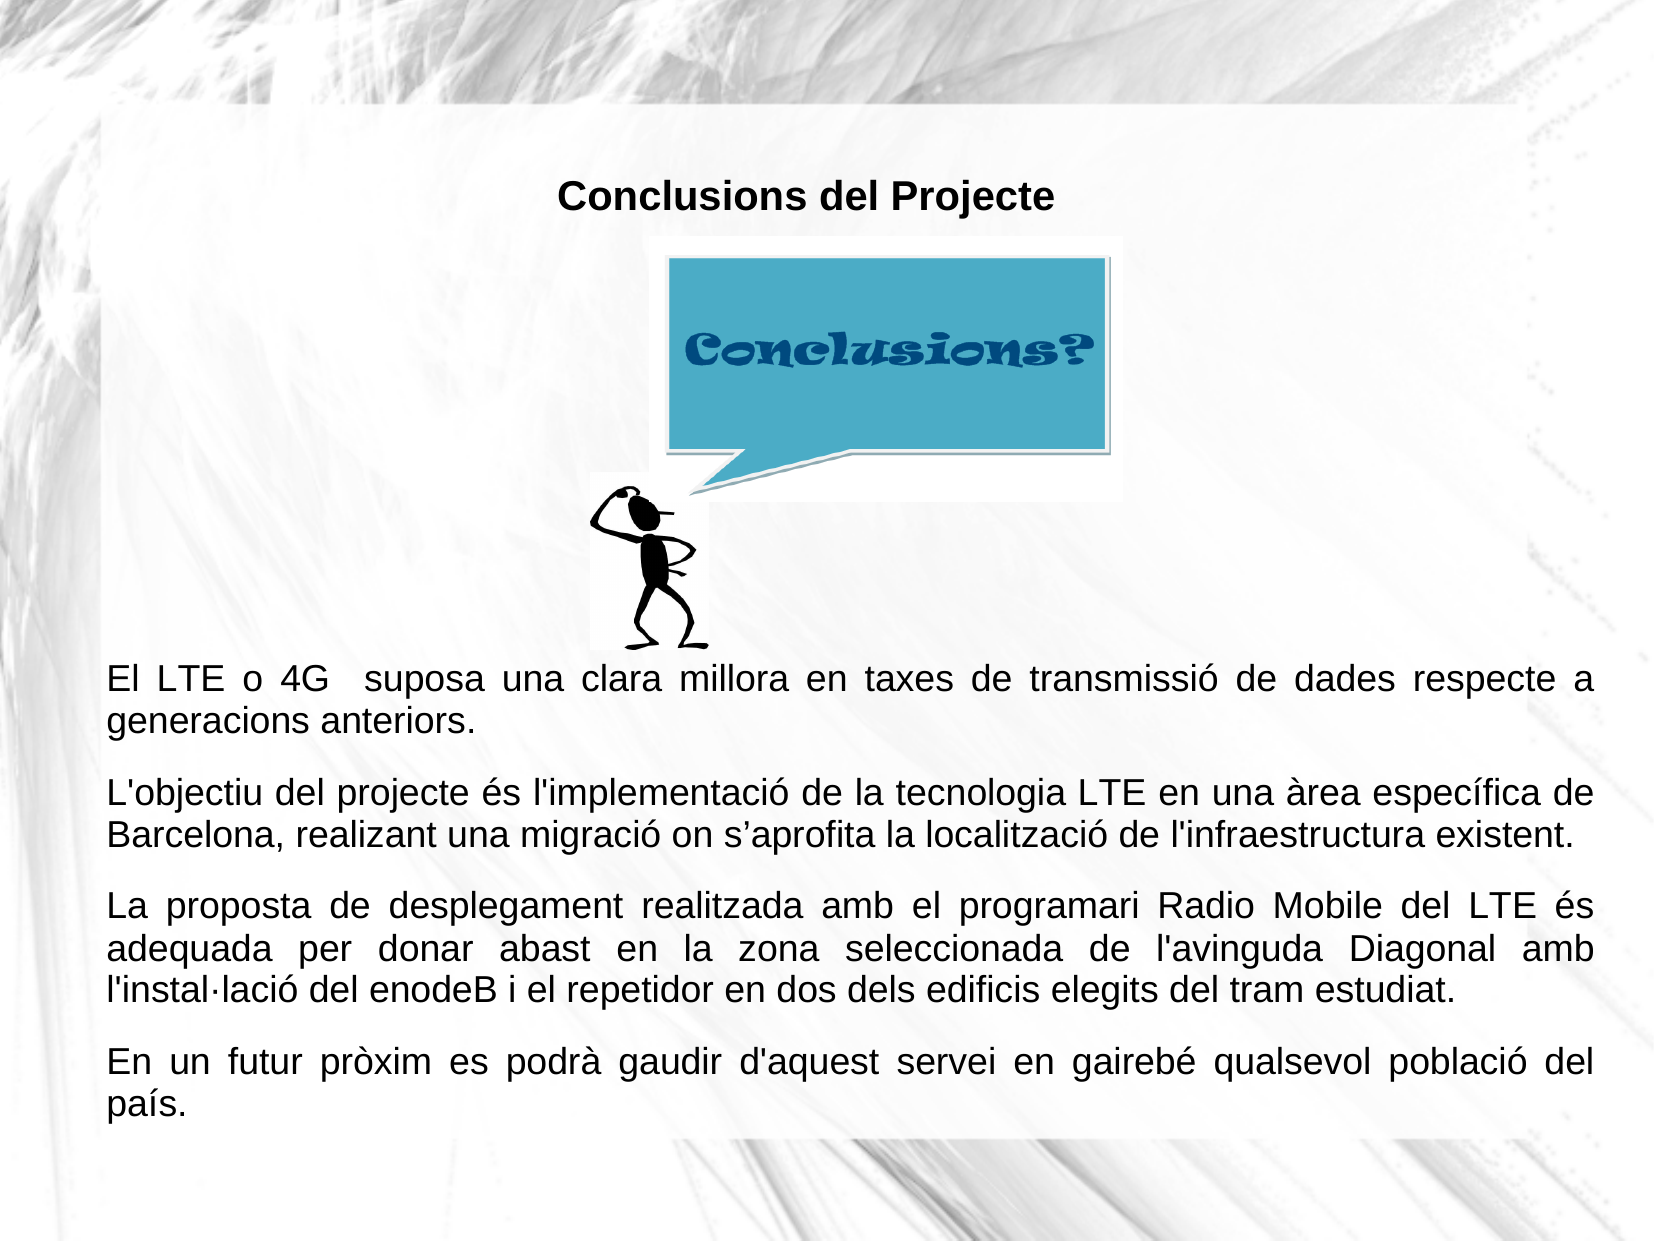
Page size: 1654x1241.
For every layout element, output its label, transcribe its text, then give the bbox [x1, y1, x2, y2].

text_box [63, 339, 1552, 1173]
list El LTE o 4G suposa una clara millora en taxes de transmissió de dades respecte a generacions anteriors. L'objectiu del projecte és l'implementació de la tecnologia LTE en una àrea específica de Barcelona, realizant una migració on s’aprofita la localització de l'infraestructura existent. La proposta de desplegament realitzada amb el programari Radio Mobile del LTE és adequada per donar abast en la zona seleccionada de l'avinguda Diagonal amb l'instal·lació del enodeB i el repetidor en dos dels edificis elegits del tram estudiat. En un futur pròxim es podrà gaudir d'aquest servei en gairebé qualsevol població del país. [106, 657, 1595, 1241]
title Conclusions del Projecte [118, 112, 1506, 281]
picture [0, 0, 1654, 1241]
text_box [63, 91, 1552, 313]
